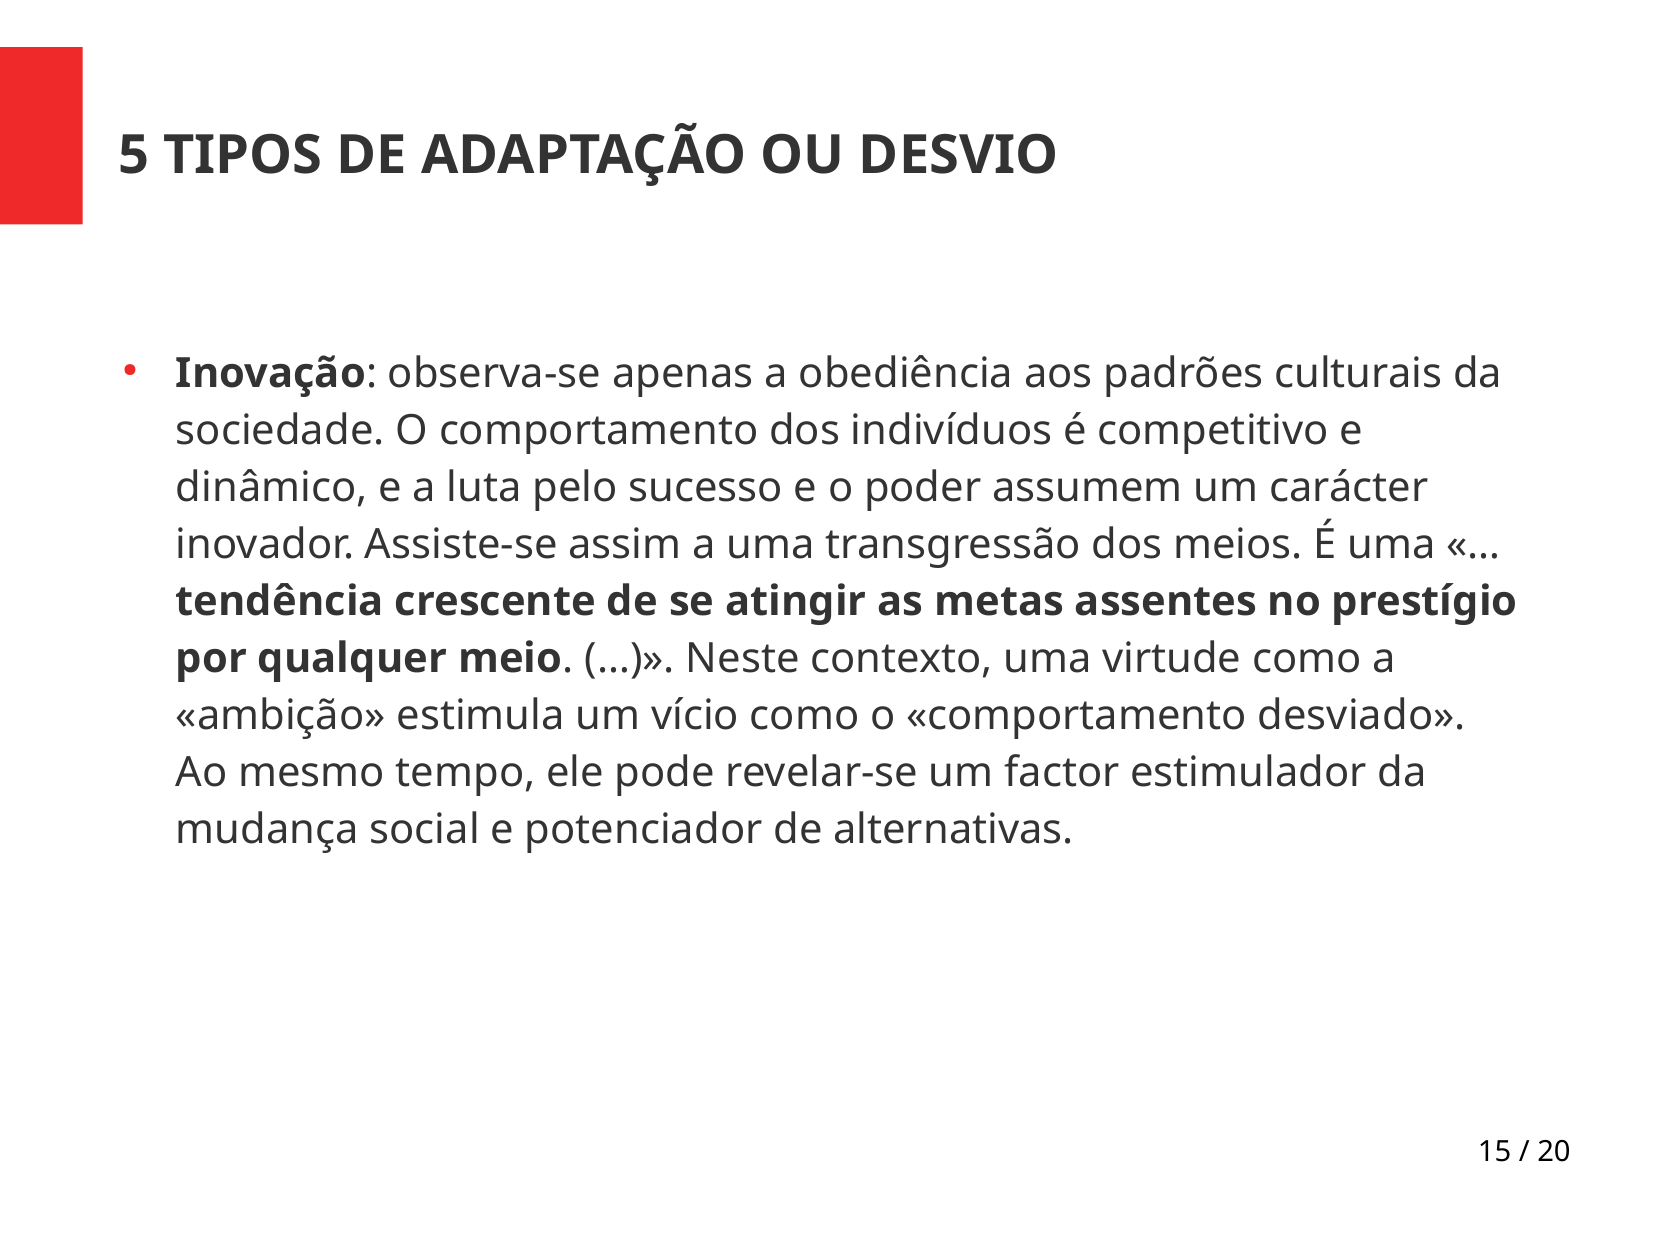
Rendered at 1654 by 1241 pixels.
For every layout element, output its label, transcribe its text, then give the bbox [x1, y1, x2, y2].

list Inovação: observa-se apenas a obediência aos padrões culturais da sociedade. O comportamento dos indivíduos é competitivo e dinâmico, e a luta pelo sucesso e o poder assumem um carácter inovador. Assiste-se assim a uma transgressão dos meios. É uma «… tendência crescente de se atingir as metas assentes no prestígio por qualquer meio. (…)». Neste contexto, uma virtude como a «ambição» estimula um vício como o «comportamento desviado». Ao mesmo tempo, ele pode revelar-se um factor estimulador da mudança social e potenciador de alternativas. [105, 256, 1523, 976]
title 5 TIPOS DE ADAPTAÇÃO OU DESVIO [118, 49, 1571, 257]
